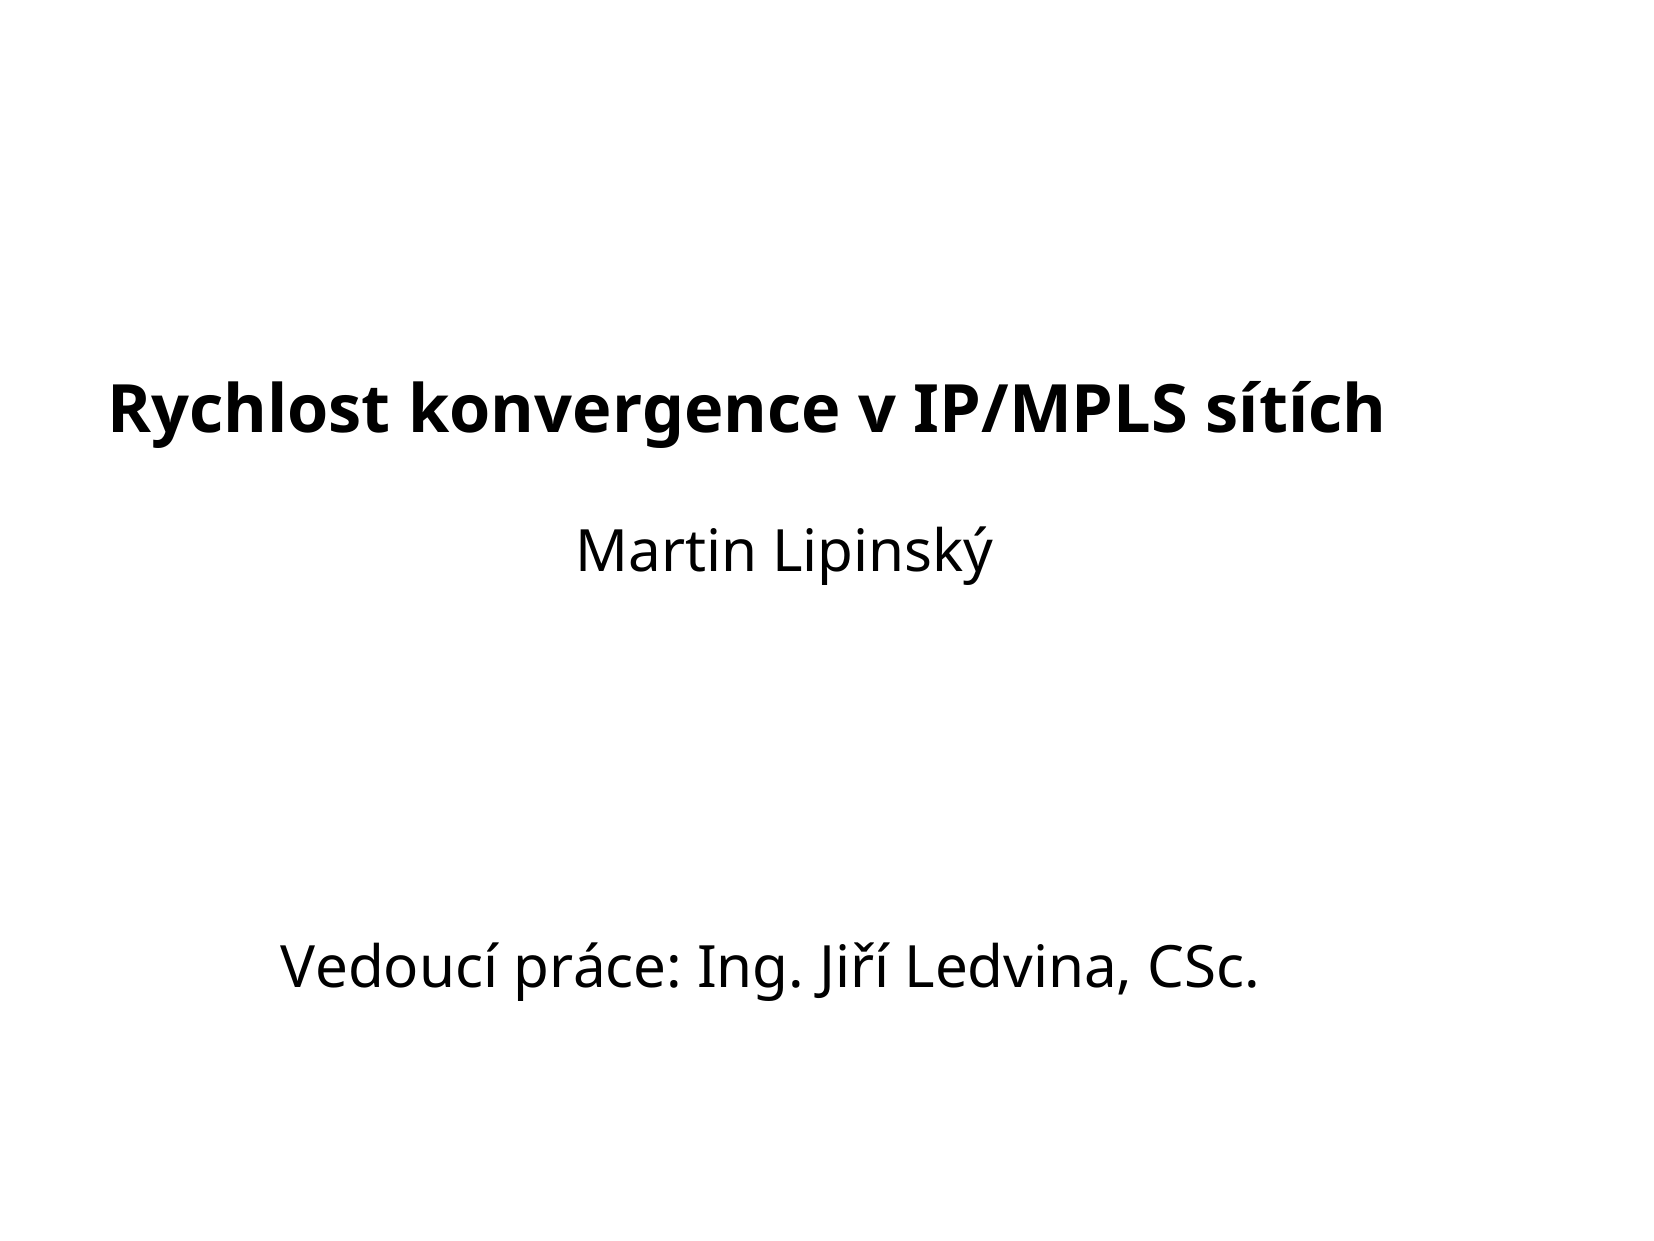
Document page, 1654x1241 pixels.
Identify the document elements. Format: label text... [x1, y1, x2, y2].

text_box Vedoucí práce: Ing. Jiří Ledvina, CSc. [265, 918, 1396, 1004]
text_box Martin Lipinský [561, 501, 1034, 591]
text_box Rychlost konvergence v IP/MPLS sítích [92, 354, 1565, 451]
